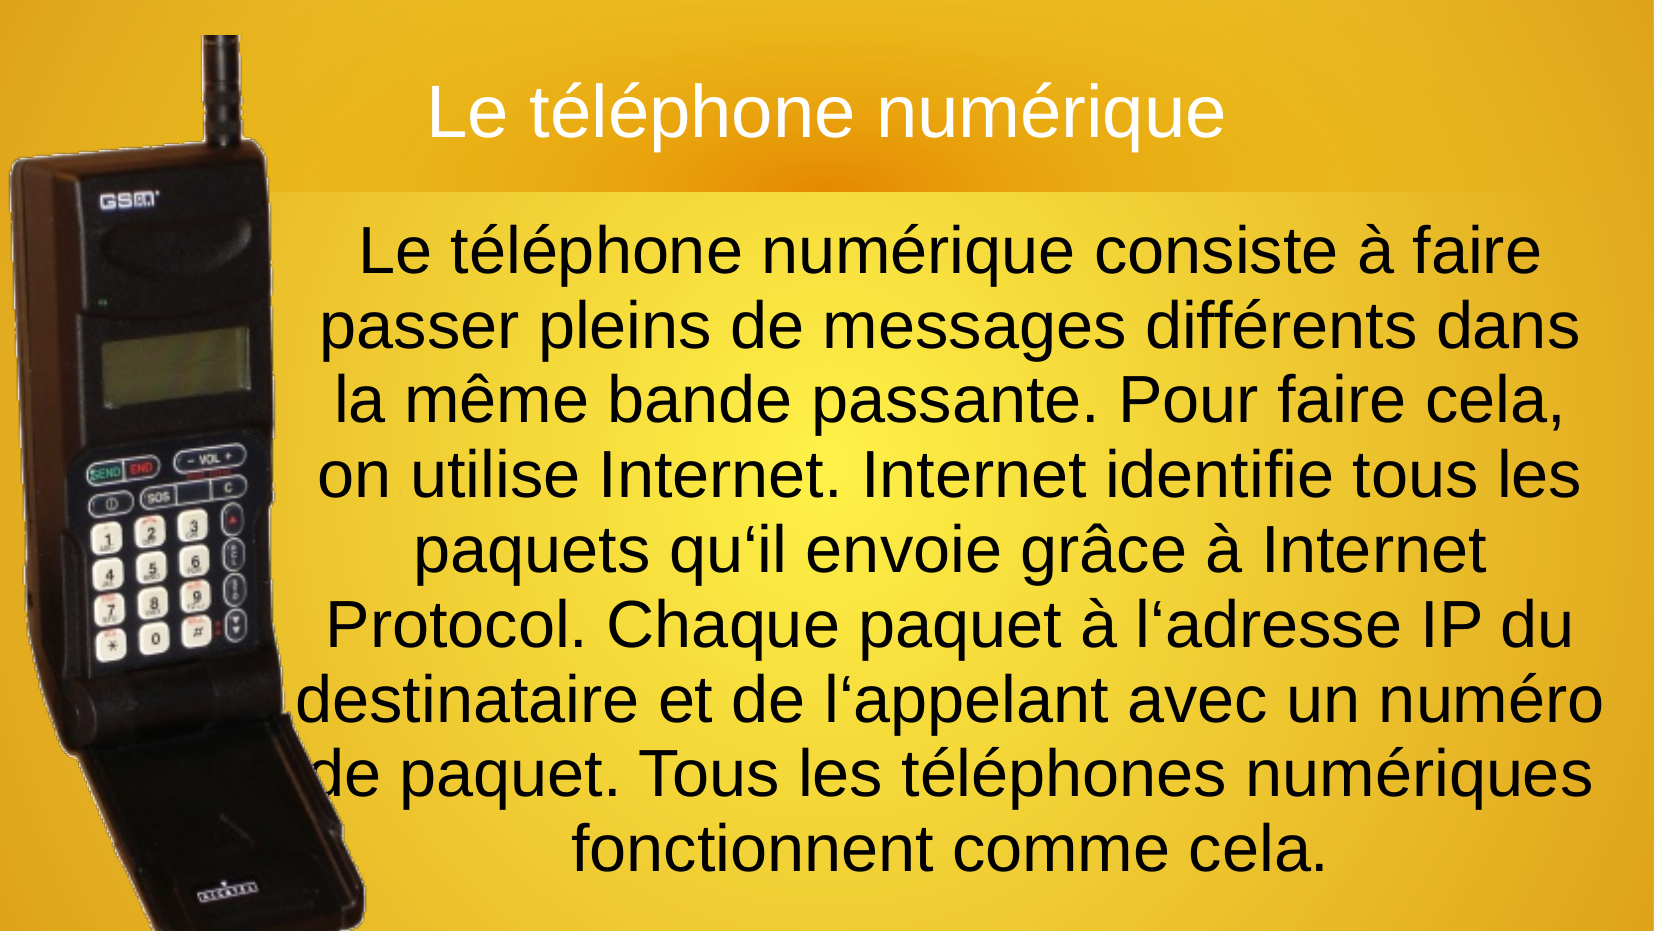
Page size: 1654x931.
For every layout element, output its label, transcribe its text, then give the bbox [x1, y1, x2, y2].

subtitle Le téléphone numérique consiste à faire passer pleins de messages différents dans la même bande passante. Pour faire cela, on utilise Internet. Internet identifie tous les paquets qu‘il envoie grâce à Internet Protocol. Chaque paquet à l‘adresse IP du destinataire et de l‘appelant avec un numéro de paquet. Tous les téléphones numériques fonctionnent comme cela. [402, 212, 1607, 886]
picture [0, 35, 402, 931]
title Le téléphone numérique [402, 35, 1571, 189]
